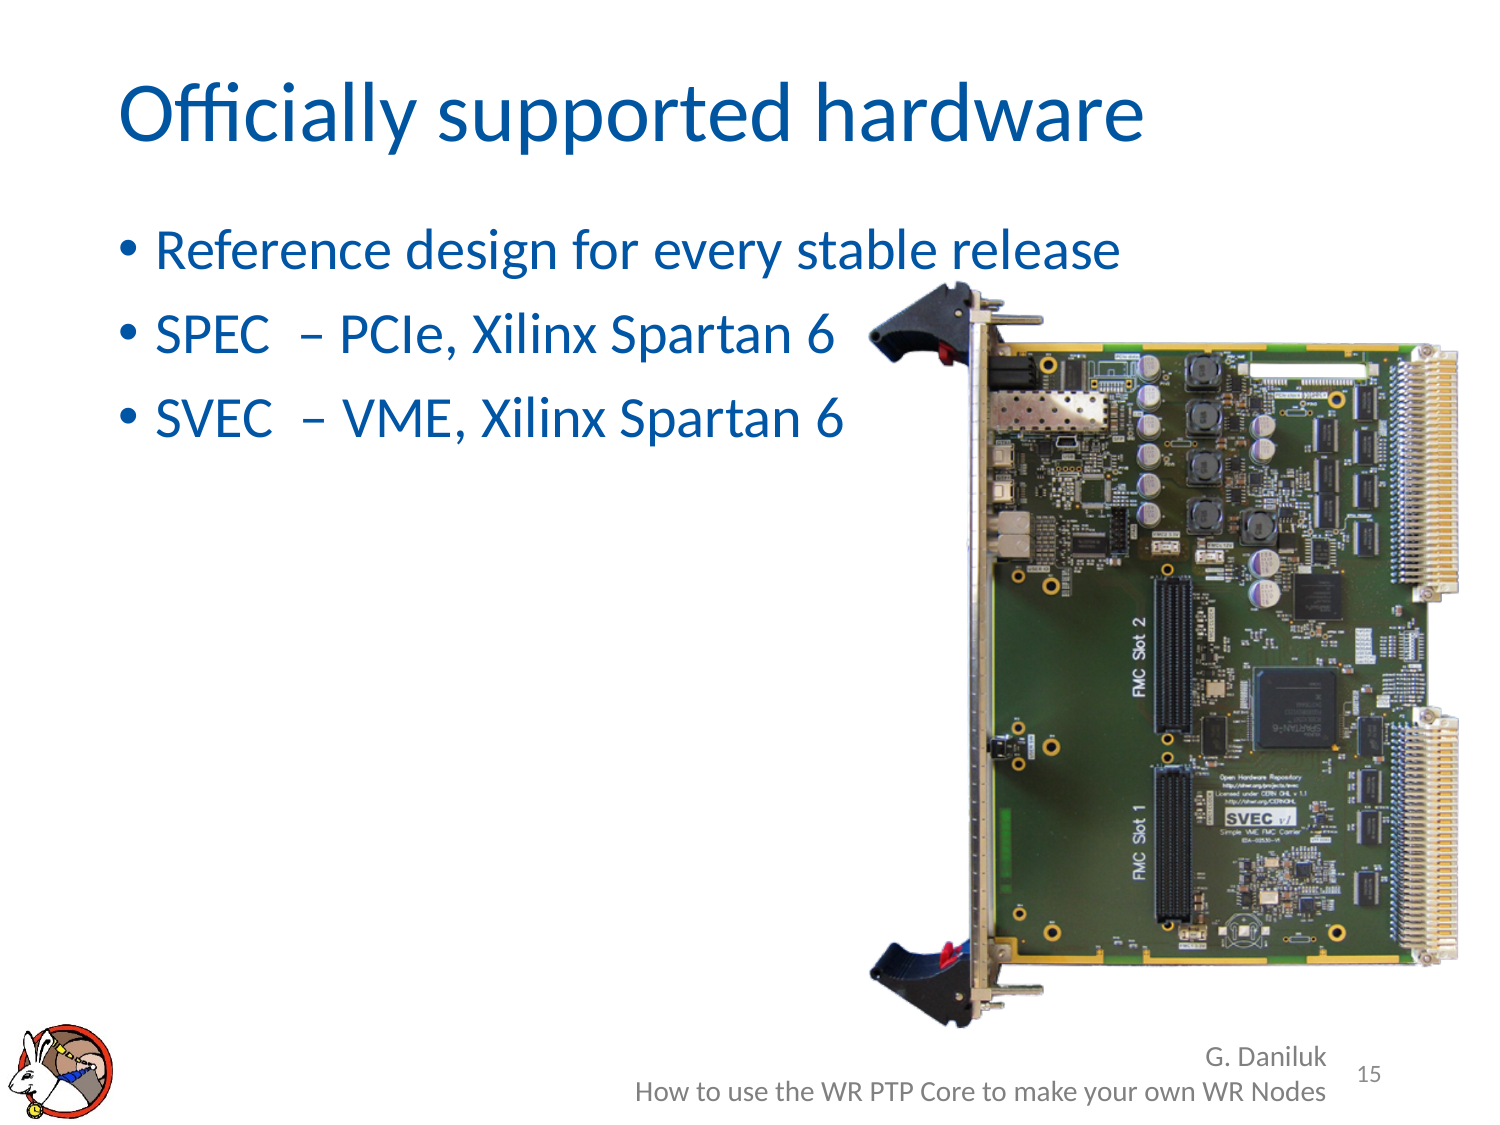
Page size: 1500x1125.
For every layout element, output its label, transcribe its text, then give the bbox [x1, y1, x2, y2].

title Officially supported hardware [103, 59, 1397, 169]
text_box G. Daniluk How to use the WR PTP Core to make your own WR Nodes [112, 1029, 1342, 1115]
list Reference design for every stable release SPEC – PCIe, Xilinx Spartan 6 SVEC – VME, Xilinx Spartan 6 [103, 211, 1397, 1014]
picture [7, 1024, 113, 1121]
slide_number <number> [1342, 1043, 1397, 1103]
picture [867, 272, 1469, 1043]
